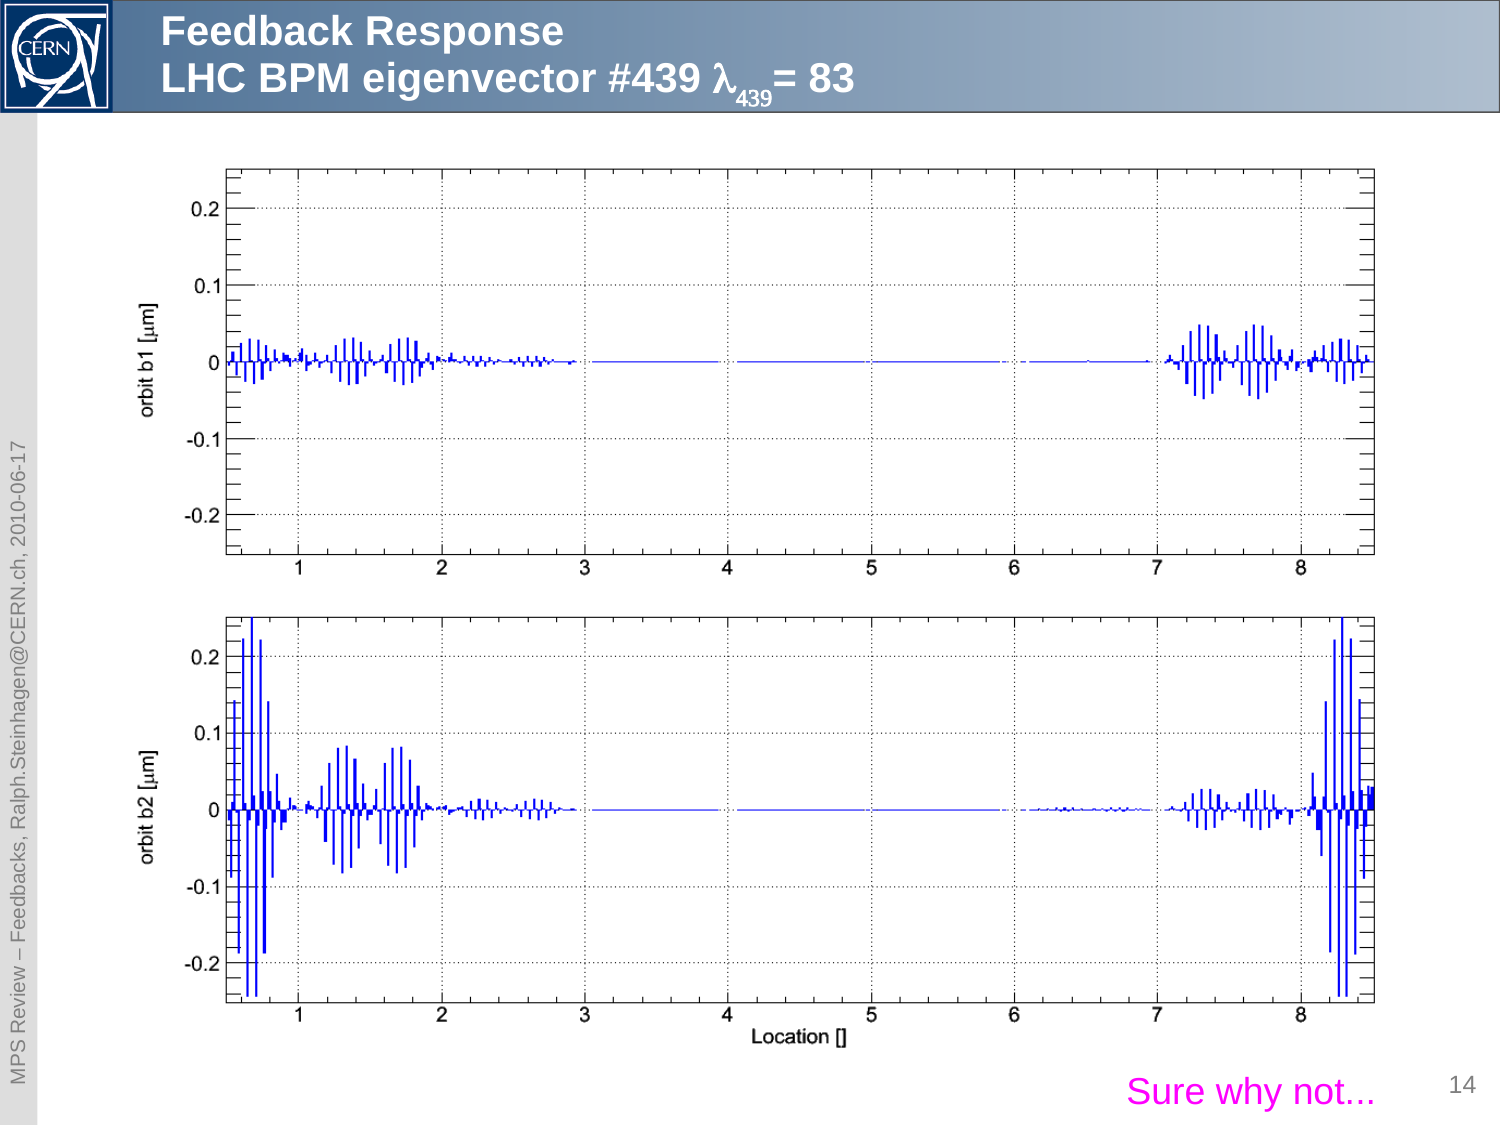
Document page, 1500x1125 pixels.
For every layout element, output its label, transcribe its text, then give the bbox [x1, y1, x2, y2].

picture [0, 0, 113, 113]
title Feedback Response LHC BPM eigenvector #439 l439= 83 [160, 5, 1340, 114]
text_box Sure why not... [1111, 1062, 1391, 1120]
picture [96, 160, 1400, 1063]
